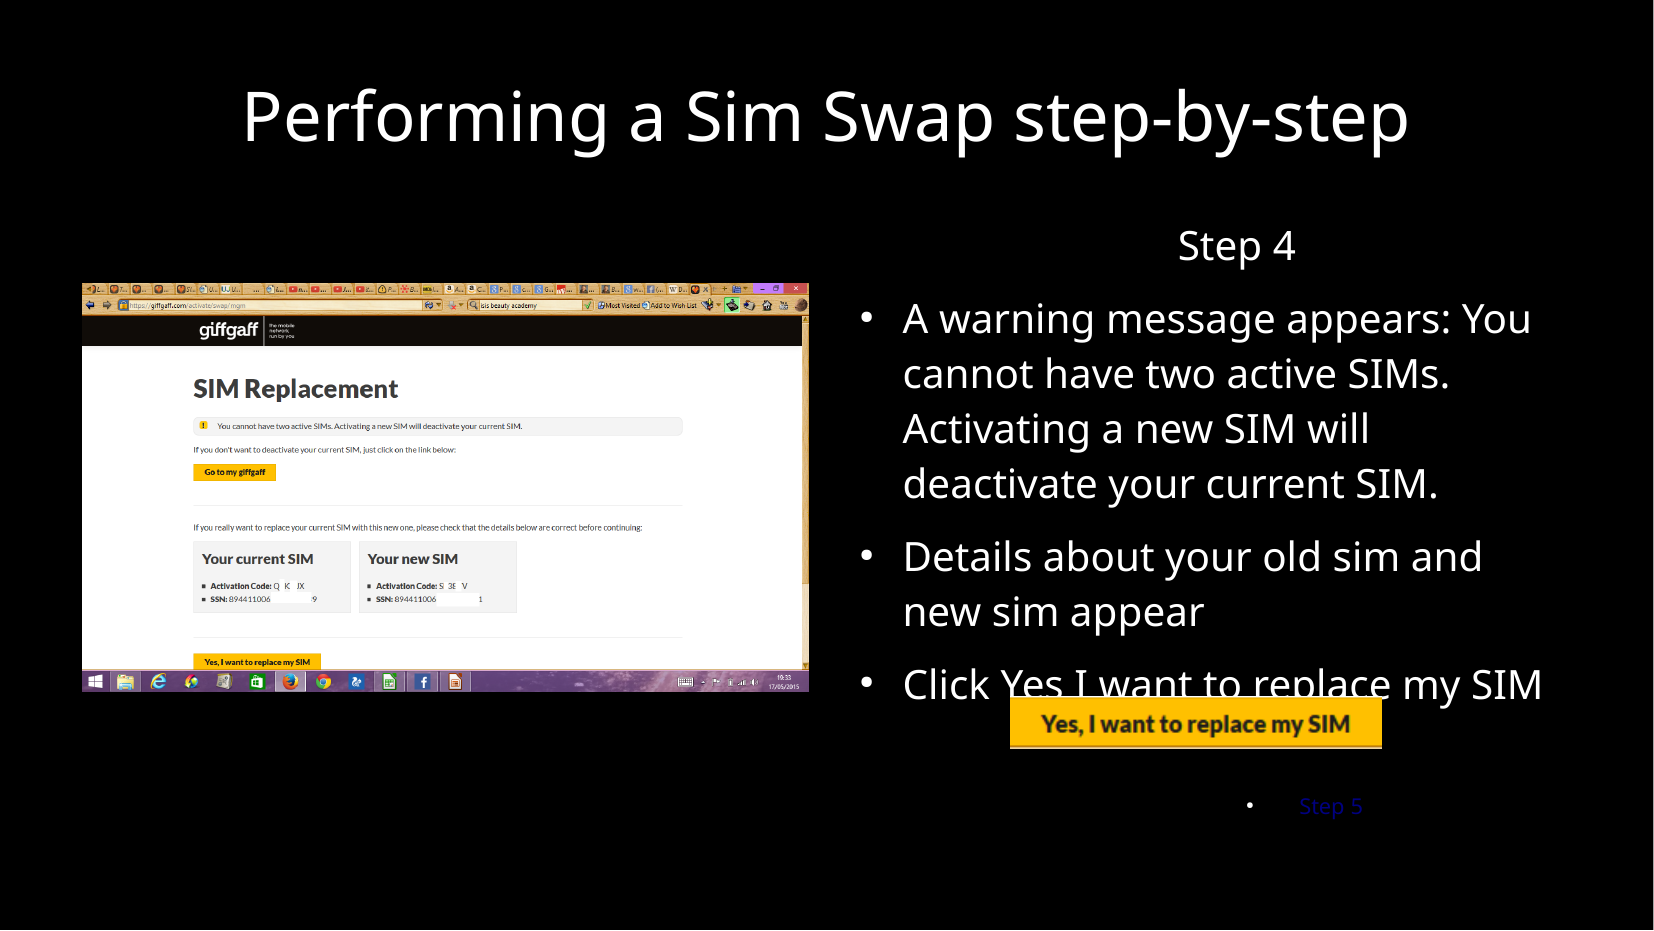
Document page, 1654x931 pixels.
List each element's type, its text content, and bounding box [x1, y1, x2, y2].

list Step 4 A warning message appears: You cannot have two active SIMs. Activating a new SIM will deactivate your current SIM. Details about your old sim and new sim appear Click Yes I want to replace my SIM [845, 217, 1572, 758]
text_box Step 5 [1228, 791, 1422, 833]
picture [1010, 696, 1382, 749]
title Performing a Sim Swap step-by-step [82, 37, 1571, 193]
picture [82, 283, 809, 692]
